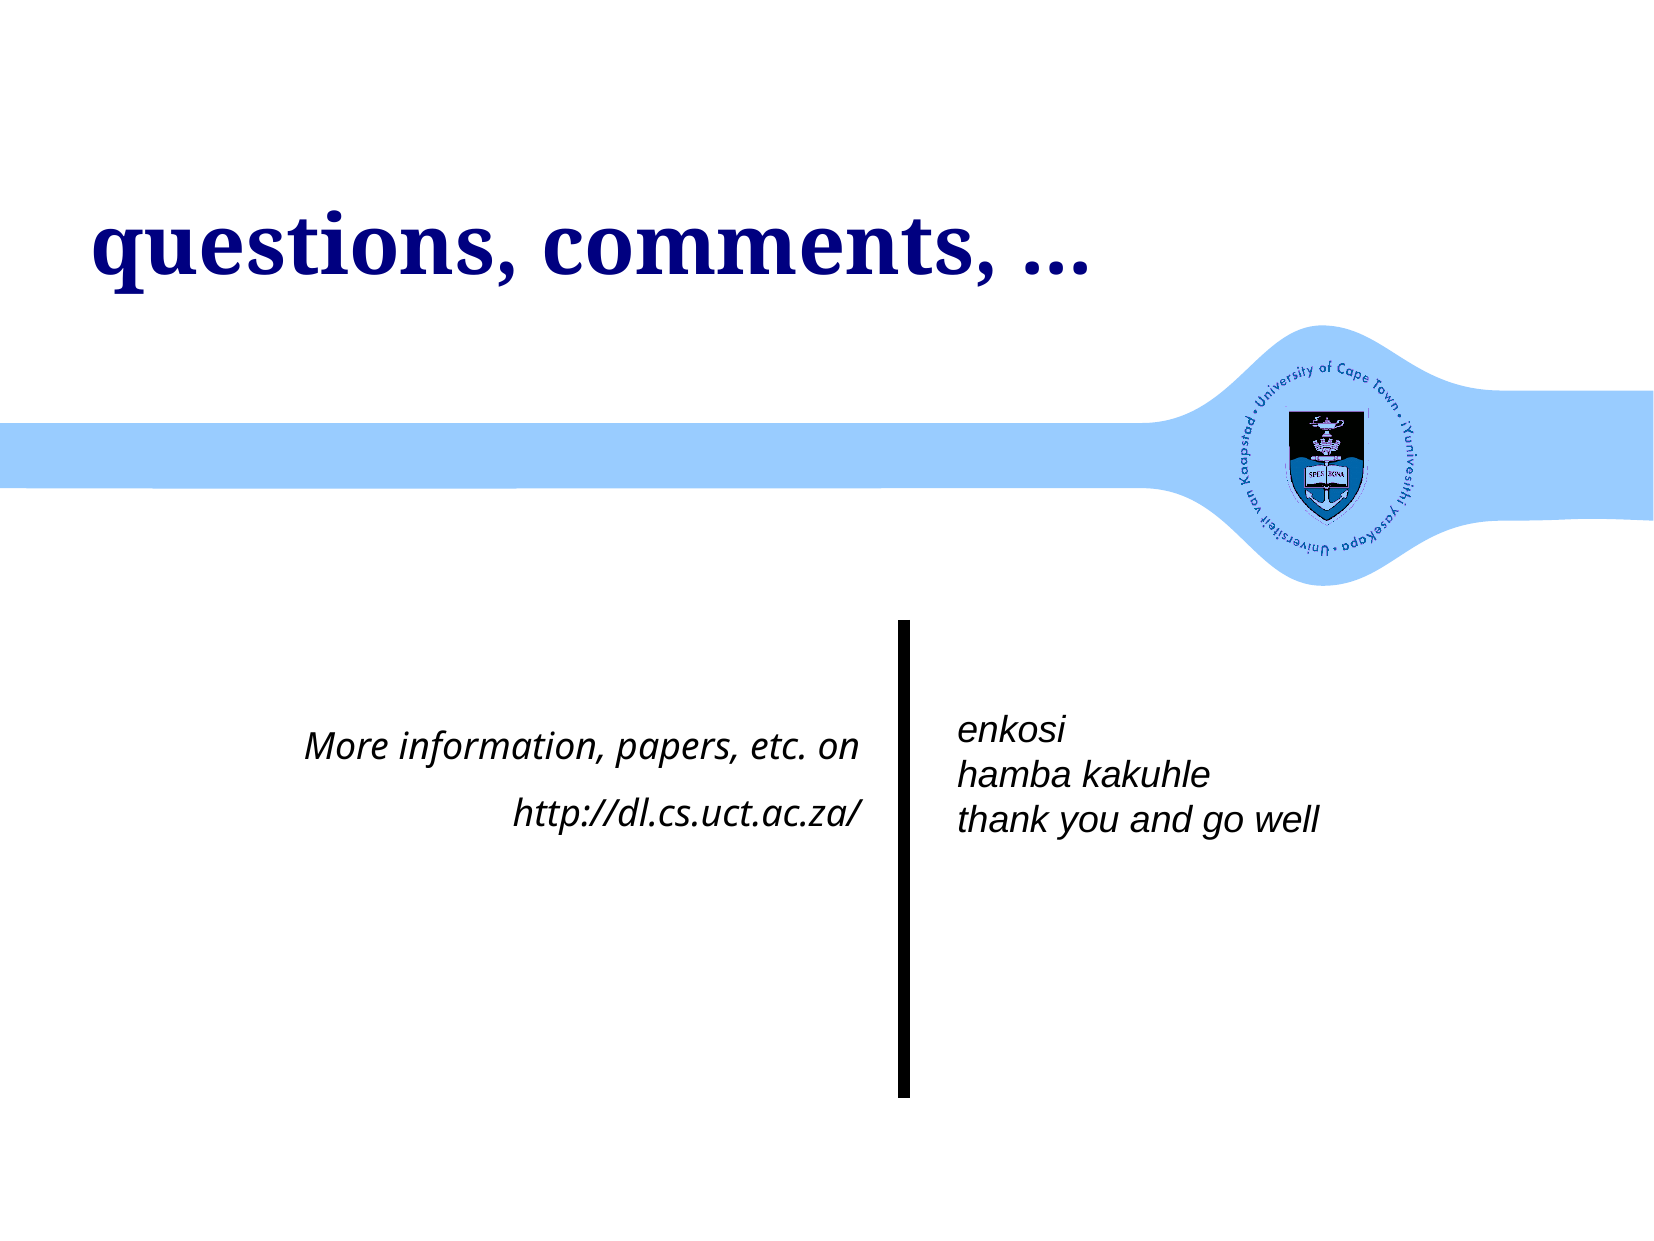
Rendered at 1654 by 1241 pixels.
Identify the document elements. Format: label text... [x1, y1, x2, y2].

text_box enkosi hamba kakuhle thank you and go well [942, 697, 1558, 1001]
list More information, papers, etc. on http://dl.cs.uct.ac.za/ [38, 719, 861, 1241]
title questions, comments, ... [90, 97, 1152, 387]
picture [1199, 336, 1440, 581]
